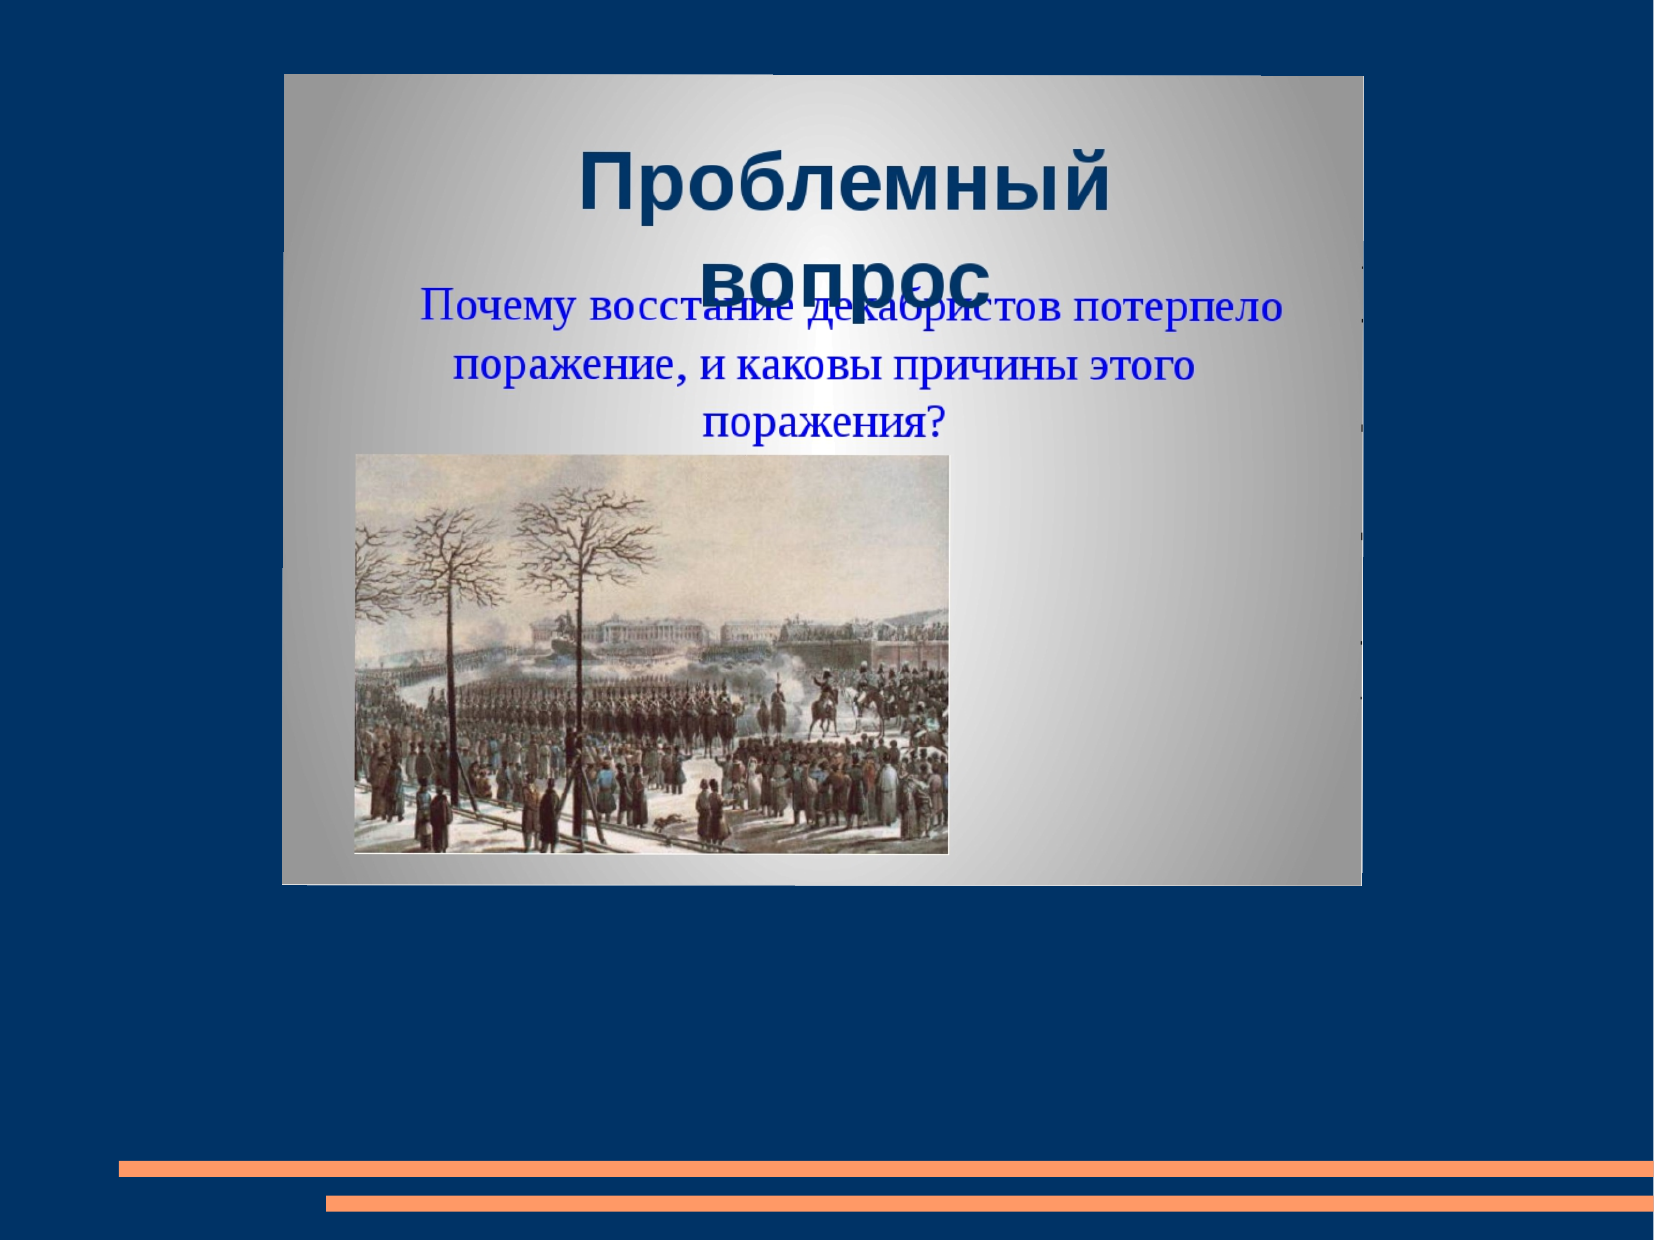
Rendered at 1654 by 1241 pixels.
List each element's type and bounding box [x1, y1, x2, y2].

picture [281, 73, 1364, 886]
